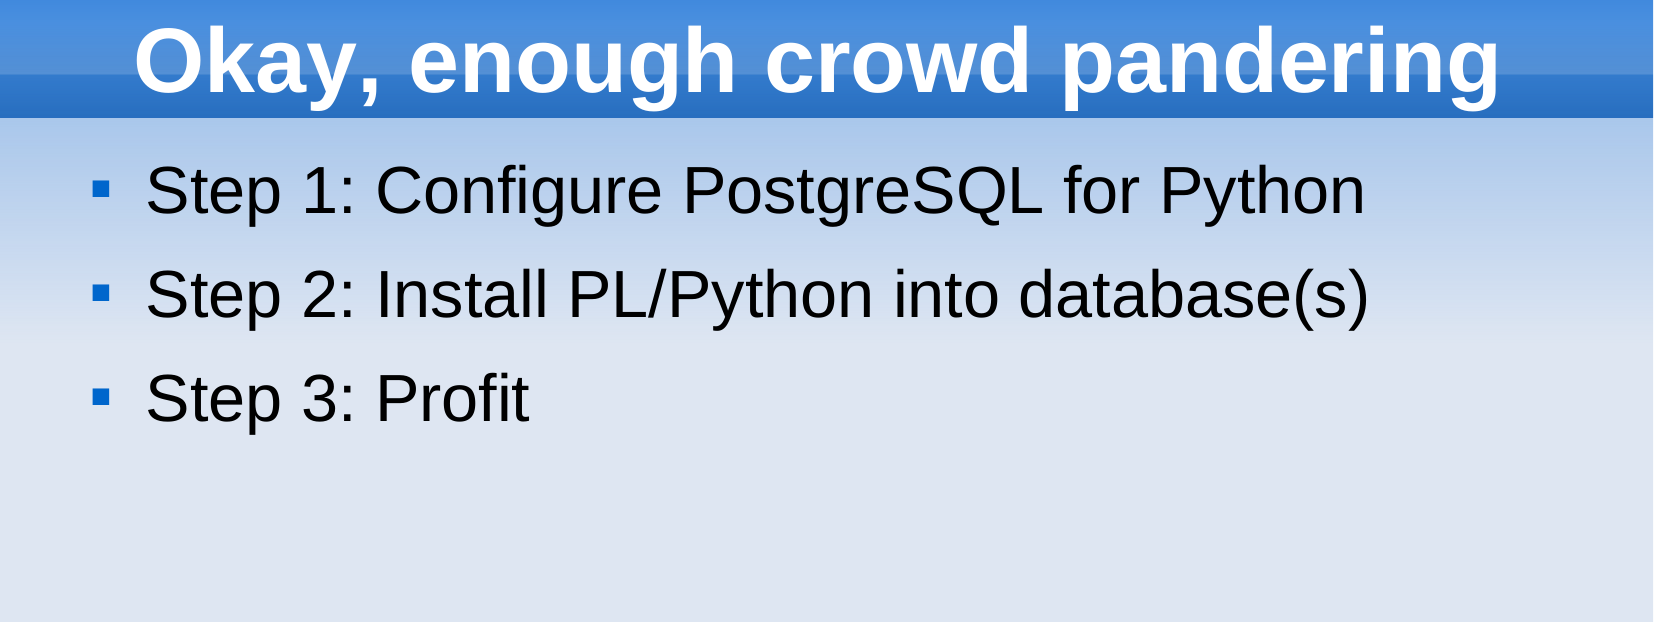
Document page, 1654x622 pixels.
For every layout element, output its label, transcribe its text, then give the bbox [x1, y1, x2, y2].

picture [0, 0, 1654, 622]
list Step 1: Configure PostgreSQL for Python Step 2: Install PL/Python into database(s) Step 3: Profit [75, 152, 1563, 548]
title Okay, enough crowd pandering [75, 1, 1563, 120]
